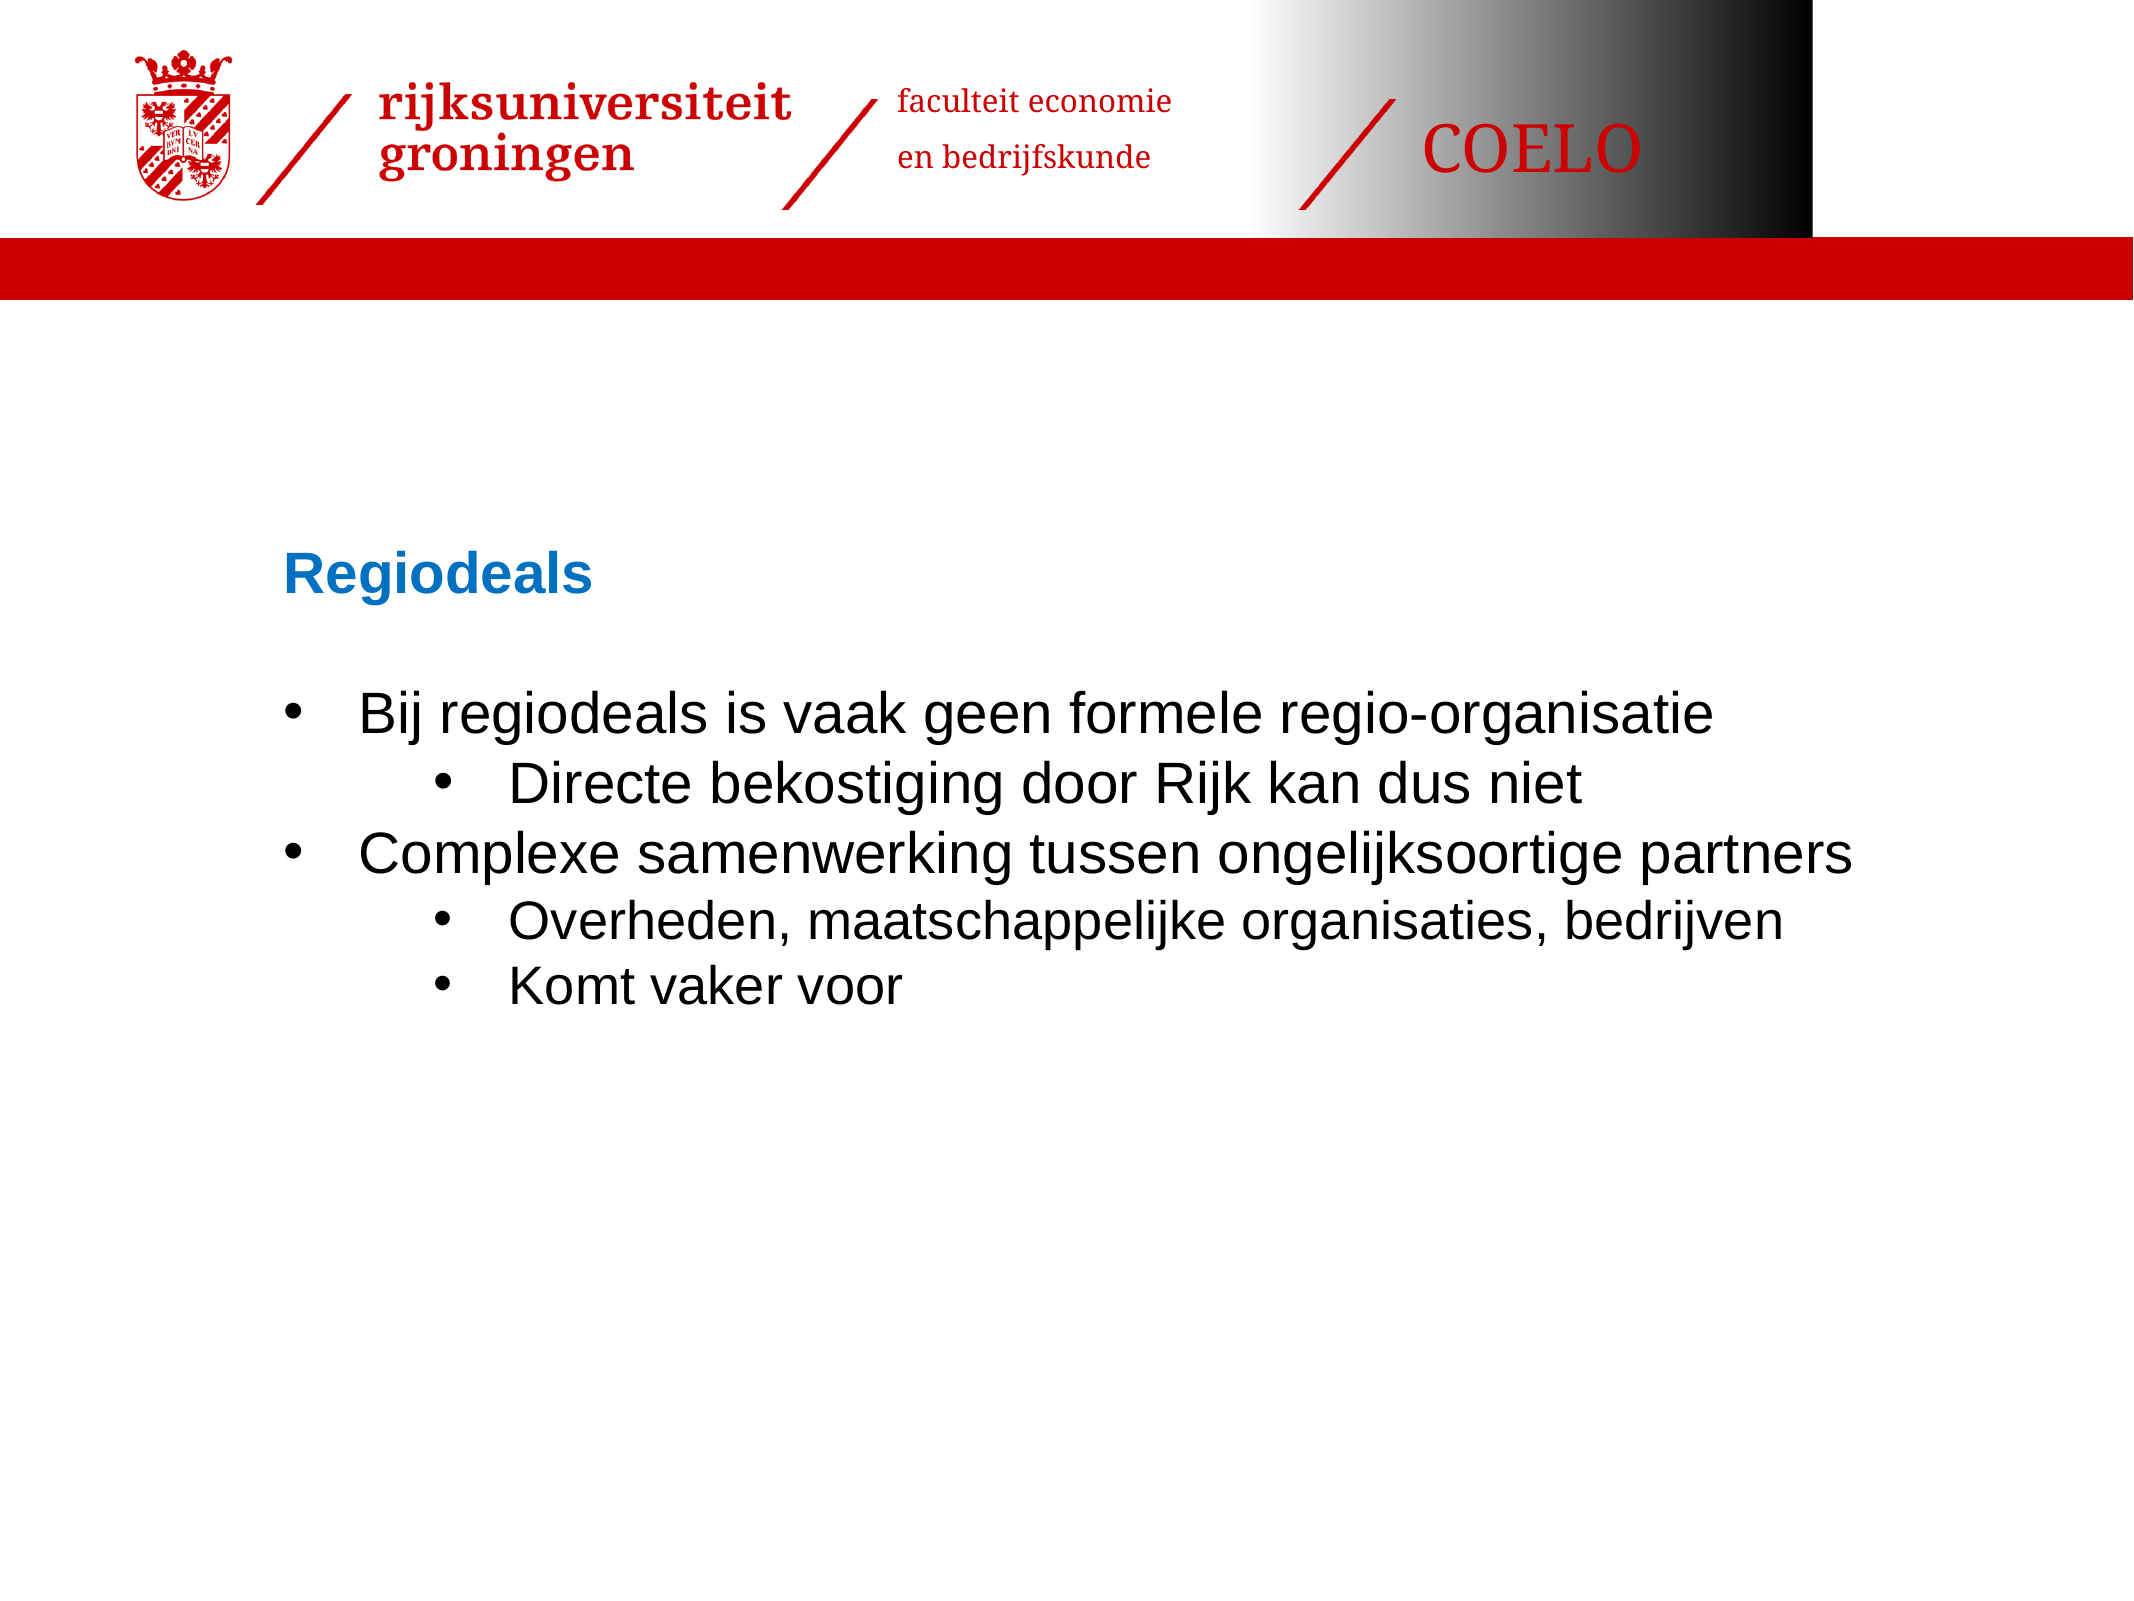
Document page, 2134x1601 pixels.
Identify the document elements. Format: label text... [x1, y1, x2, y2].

picture [1298, 99, 1396, 210]
picture [135, 50, 878, 210]
text_box Regiodeals Bij regiodeals is vaak geen formele regio-organisatie Directe bekostiging door Rijk kan dus niet Complexe samenwerking tussen ongelijksoortige partners Overheden, maatschappelijke organisaties, bedrijven Komt vaker voor [268, 528, 2134, 1170]
